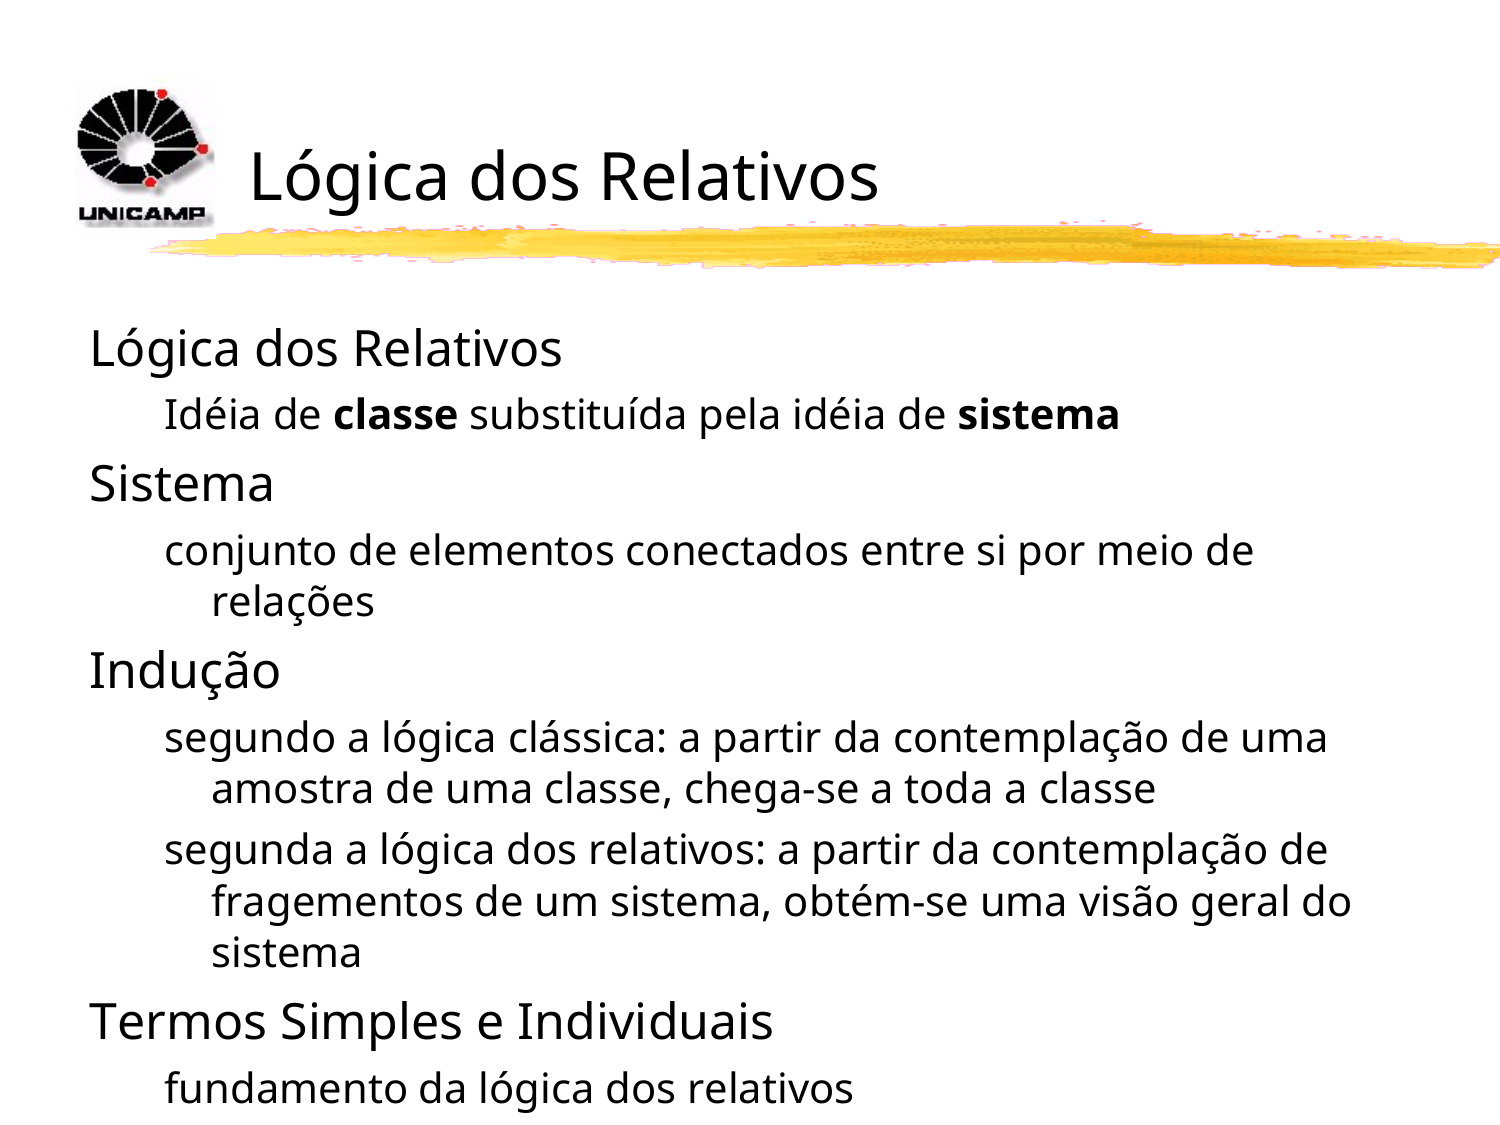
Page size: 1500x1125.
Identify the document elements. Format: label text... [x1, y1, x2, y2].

title Lógica dos Relativos [233, 37, 1434, 225]
picture [75, 74, 1500, 279]
list Lógica dos Relativos Idéia de classe substituída pela idéia de sistema Sistema conjunto de elementos conectados entre si por meio de relações Indução segundo a lógica clássica: a partir da contemplação de uma amostra de uma classe, chega-se a toda a classe segunda a lógica dos relativos: a partir da contemplação de fragementos de um sistema, obtém-se uma visão geral do sistema Termos Simples e Individuais fundamento da lógica dos relativos [74, 309, 1417, 1036]
